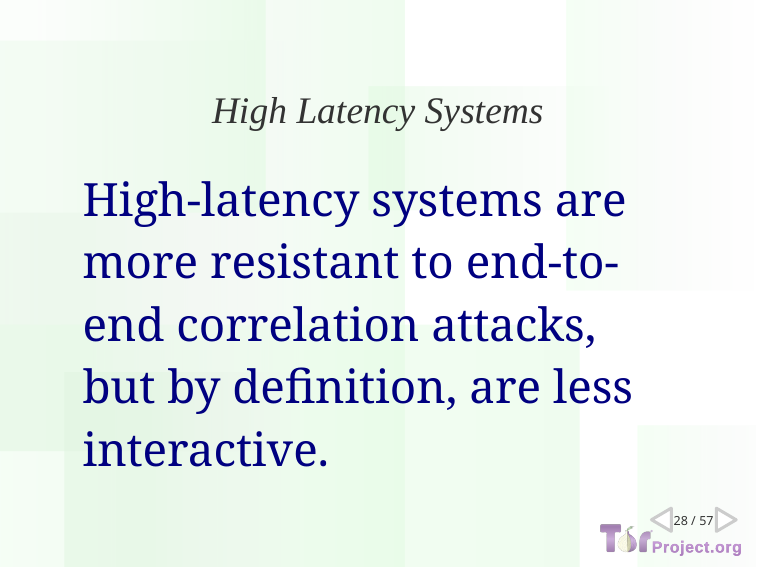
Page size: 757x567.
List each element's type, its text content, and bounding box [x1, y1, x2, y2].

text_box High Latency Systems [69, 82, 687, 138]
picture [0, 0, 757, 567]
text_box High-latency systems are more resistant to end-to-end correlation attacks, but by definition, are less interactive. [0, 138, 756, 508]
